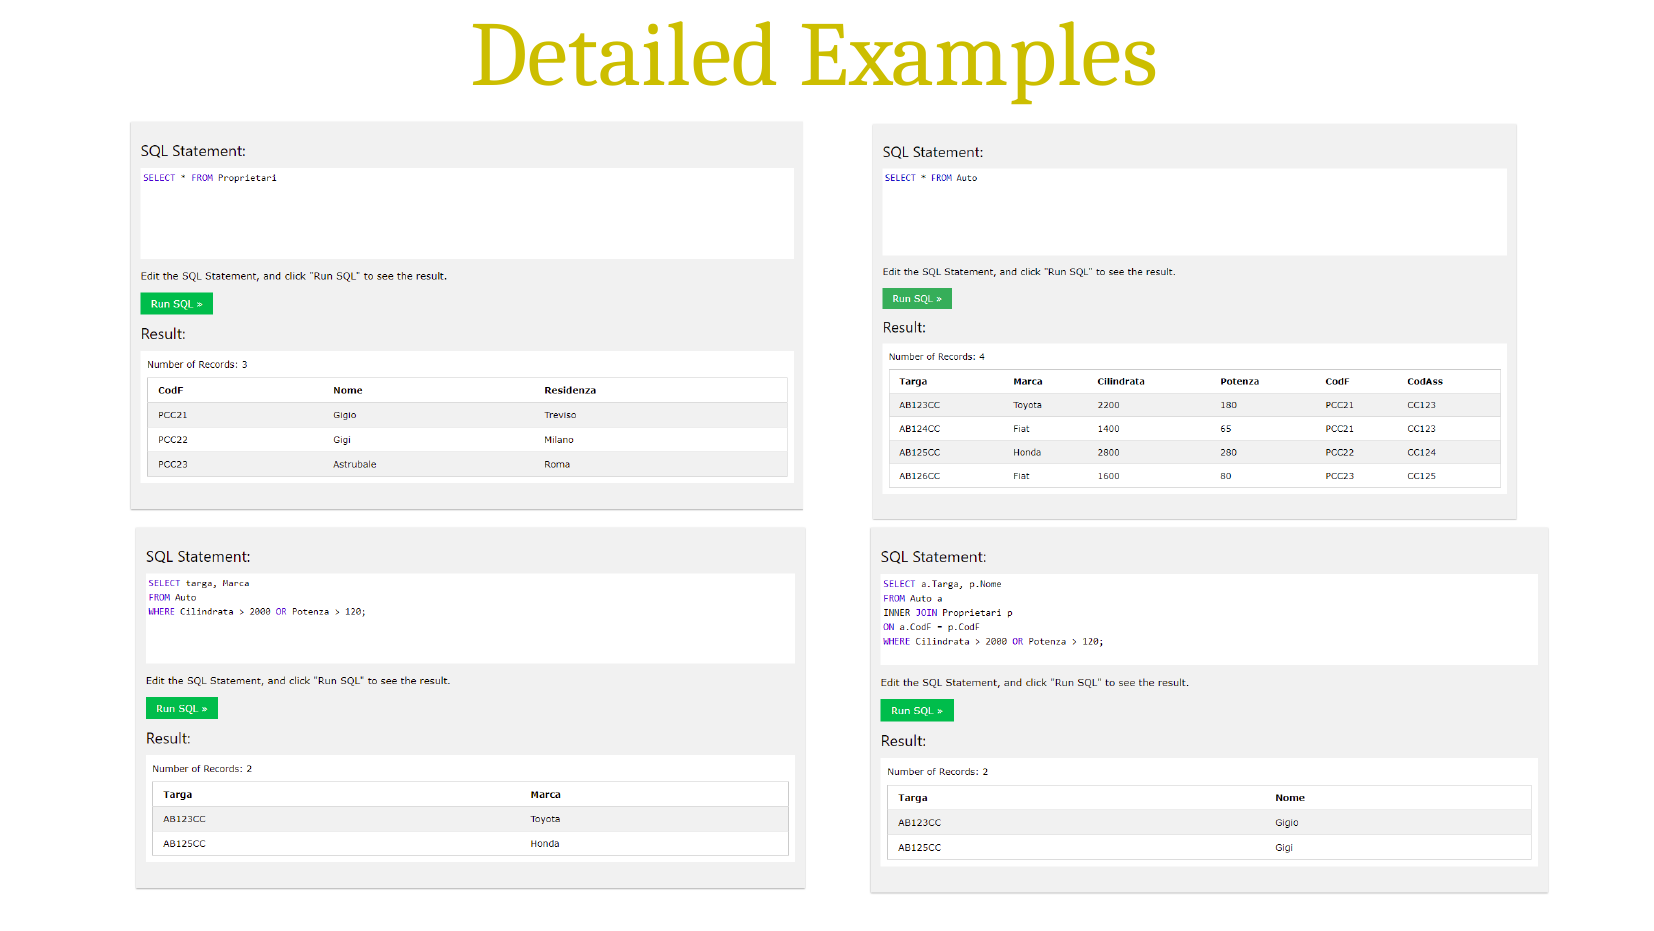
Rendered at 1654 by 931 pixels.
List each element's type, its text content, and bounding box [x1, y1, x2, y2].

picture [868, 119, 1518, 521]
title Detailed Examples [70, 0, 1559, 79]
picture [132, 524, 807, 892]
picture [866, 524, 1552, 898]
picture [126, 117, 804, 514]
